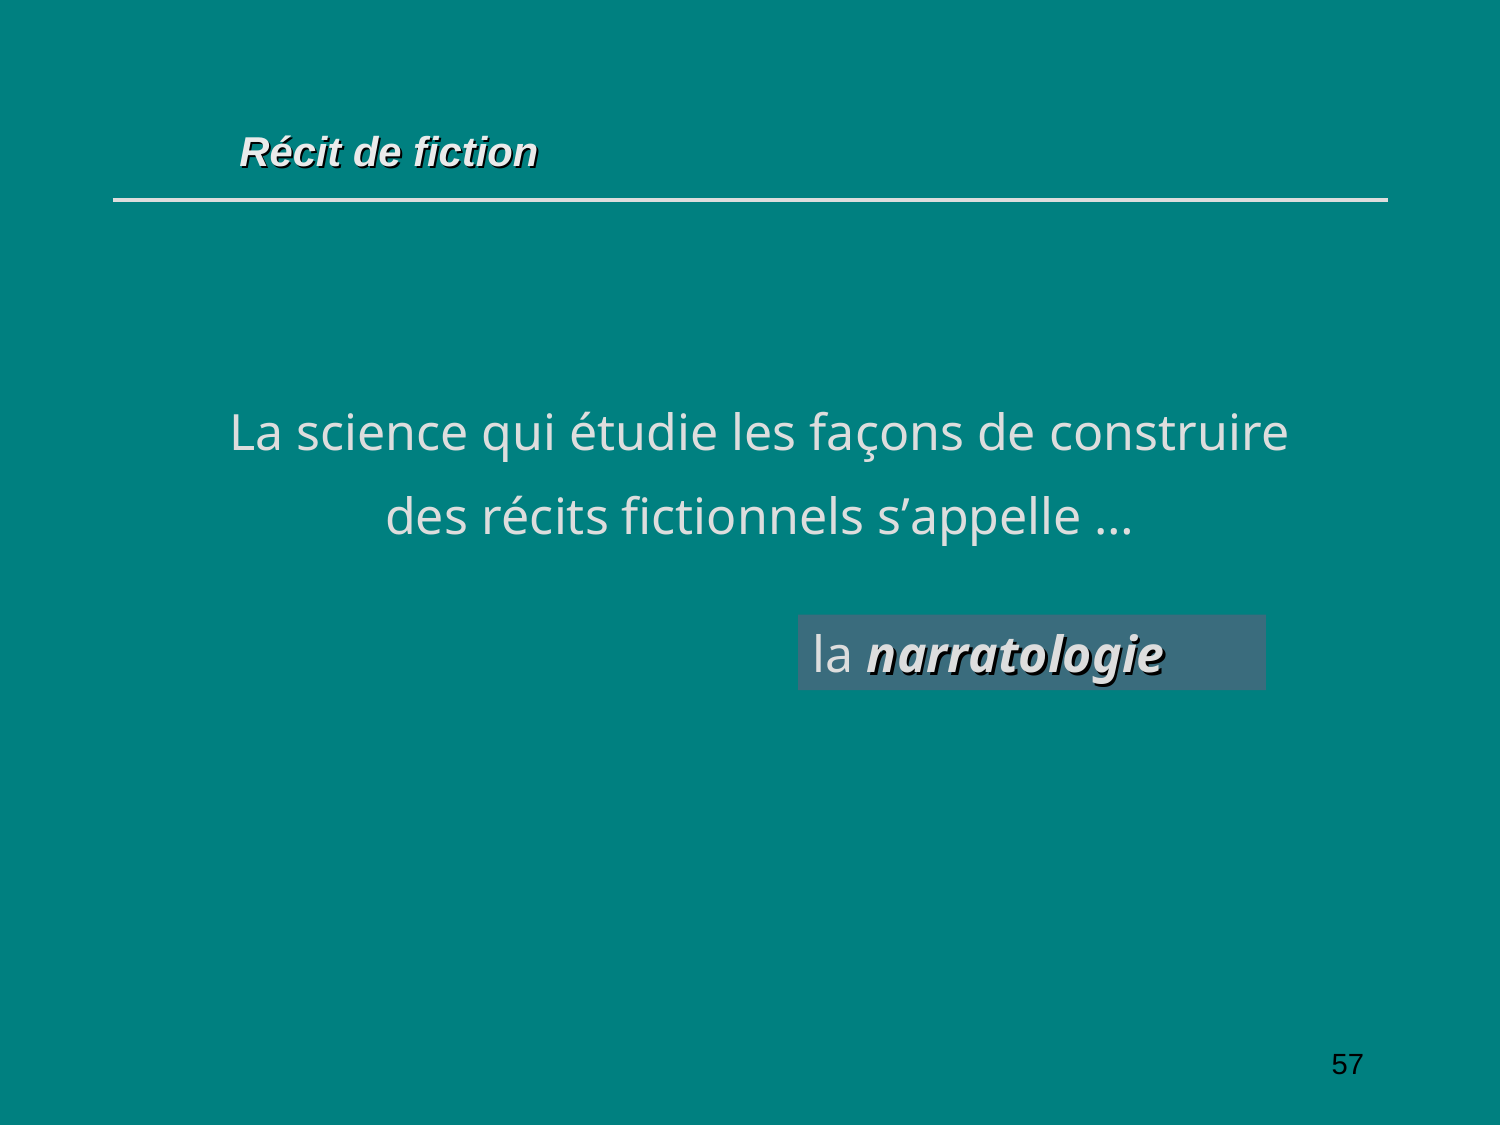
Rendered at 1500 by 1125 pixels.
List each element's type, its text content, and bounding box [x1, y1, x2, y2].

text_box La science qui étudie les façons de construire des récits fictionnels s’appelle … [182, 368, 1338, 553]
text_box Récit de fiction [224, 116, 554, 183]
text_box la narratologie [798, 614, 1266, 691]
